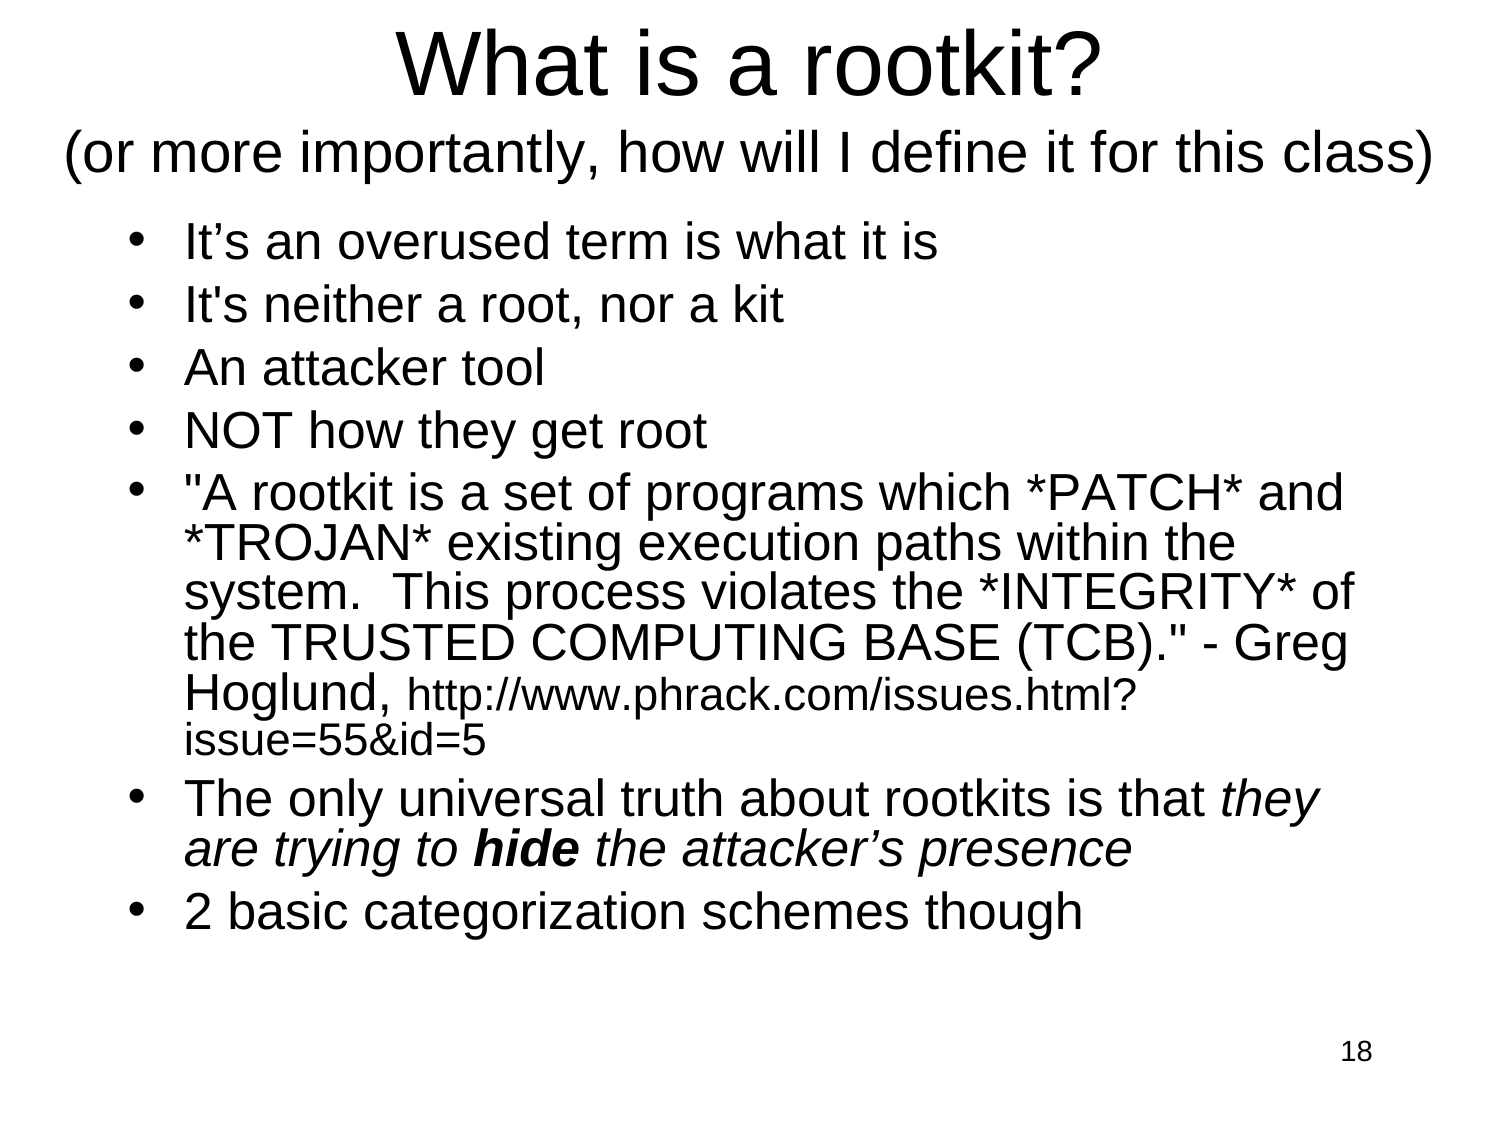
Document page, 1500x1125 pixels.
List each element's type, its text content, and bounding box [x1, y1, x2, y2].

text_box <number> [1074, 1025, 1388, 1101]
title What is a rootkit? (or more importantly, how will I define it for this class) [0, 0, 1500, 192]
list It’s an overused term is what it is It's neither a root, nor a kit An attacker tool NOT how they get root "A rootkit is a set of programs which *PATCH* and *TROJAN* existing execution paths within the system. This process violates the *INTEGRITY* of the TRUSTED COMPUTING BASE (TCB)." - Greg Hoglund, http://www.phrack.com/issues.html?issue=55&id=5 The only universal truth about rootkits is that they are trying to hide the attacker’s presence 2 basic categorization schemes though [112, 212, 1388, 1000]
